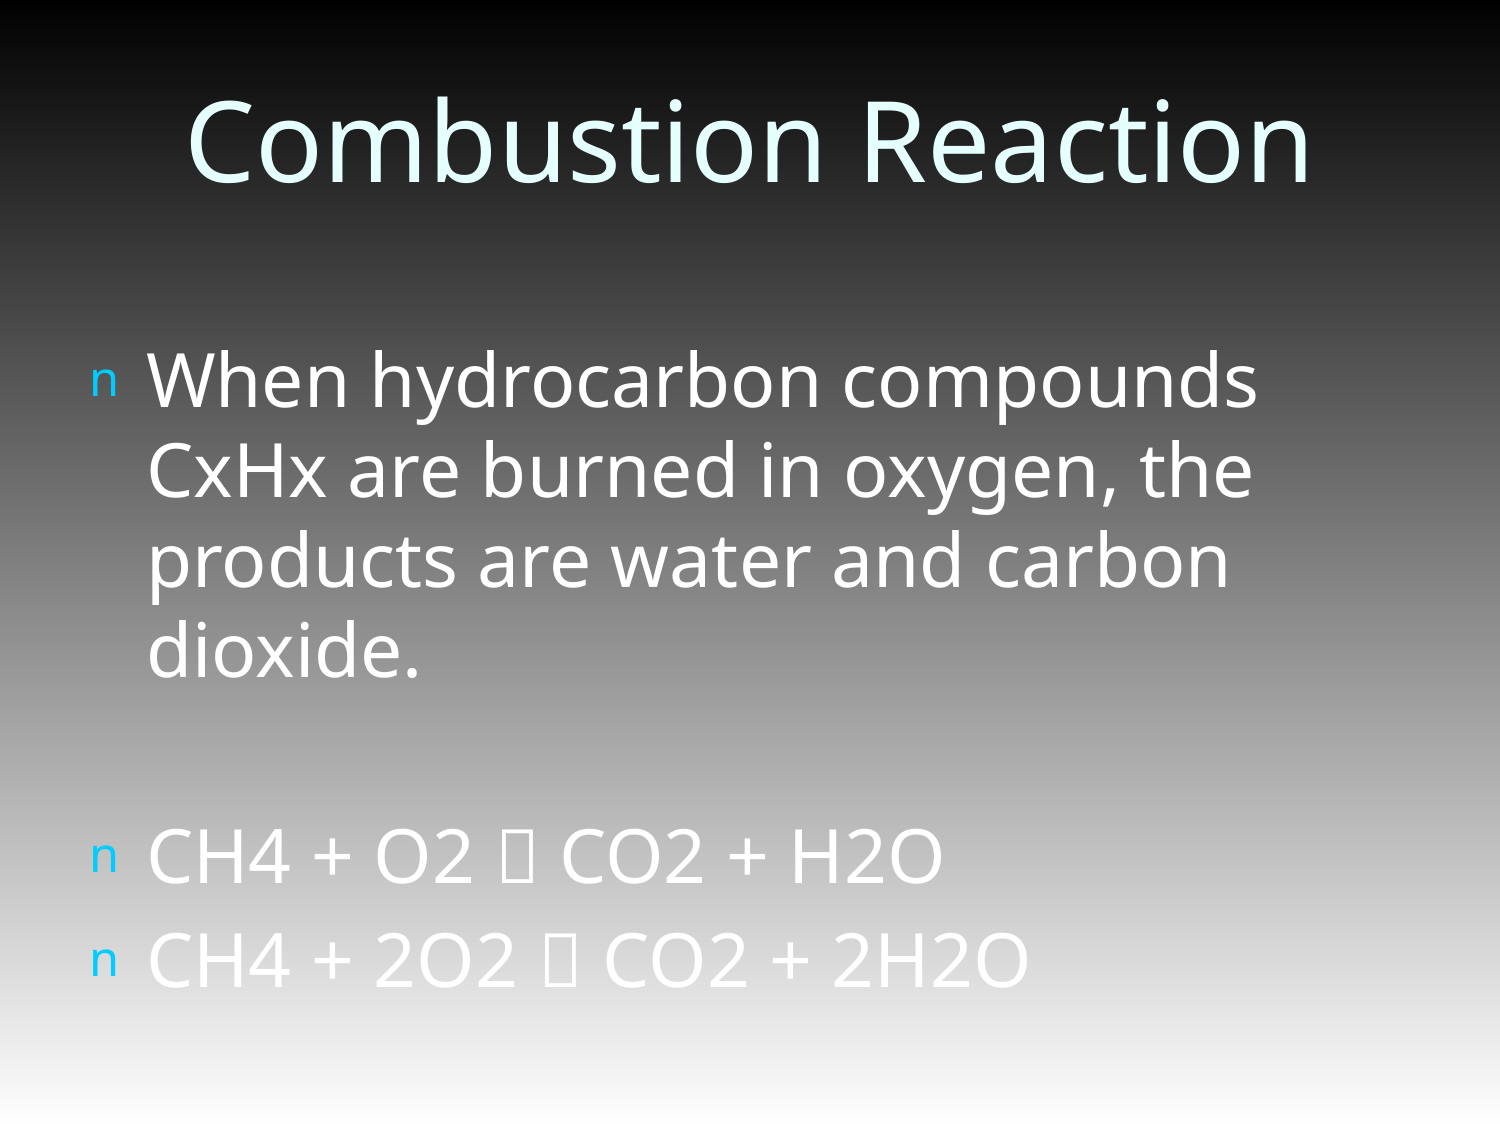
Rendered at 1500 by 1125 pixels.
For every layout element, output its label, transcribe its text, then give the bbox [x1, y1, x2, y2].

list When hydrocarbon compounds CxHx are burned in oxygen, the products are water and carbon dioxide. CH4 + O2  CO2 + H2O CH4 + 2O2  CO2 + 2H2O [75, 324, 1425, 1000]
title Combustion Reaction [75, 62, 1425, 288]
